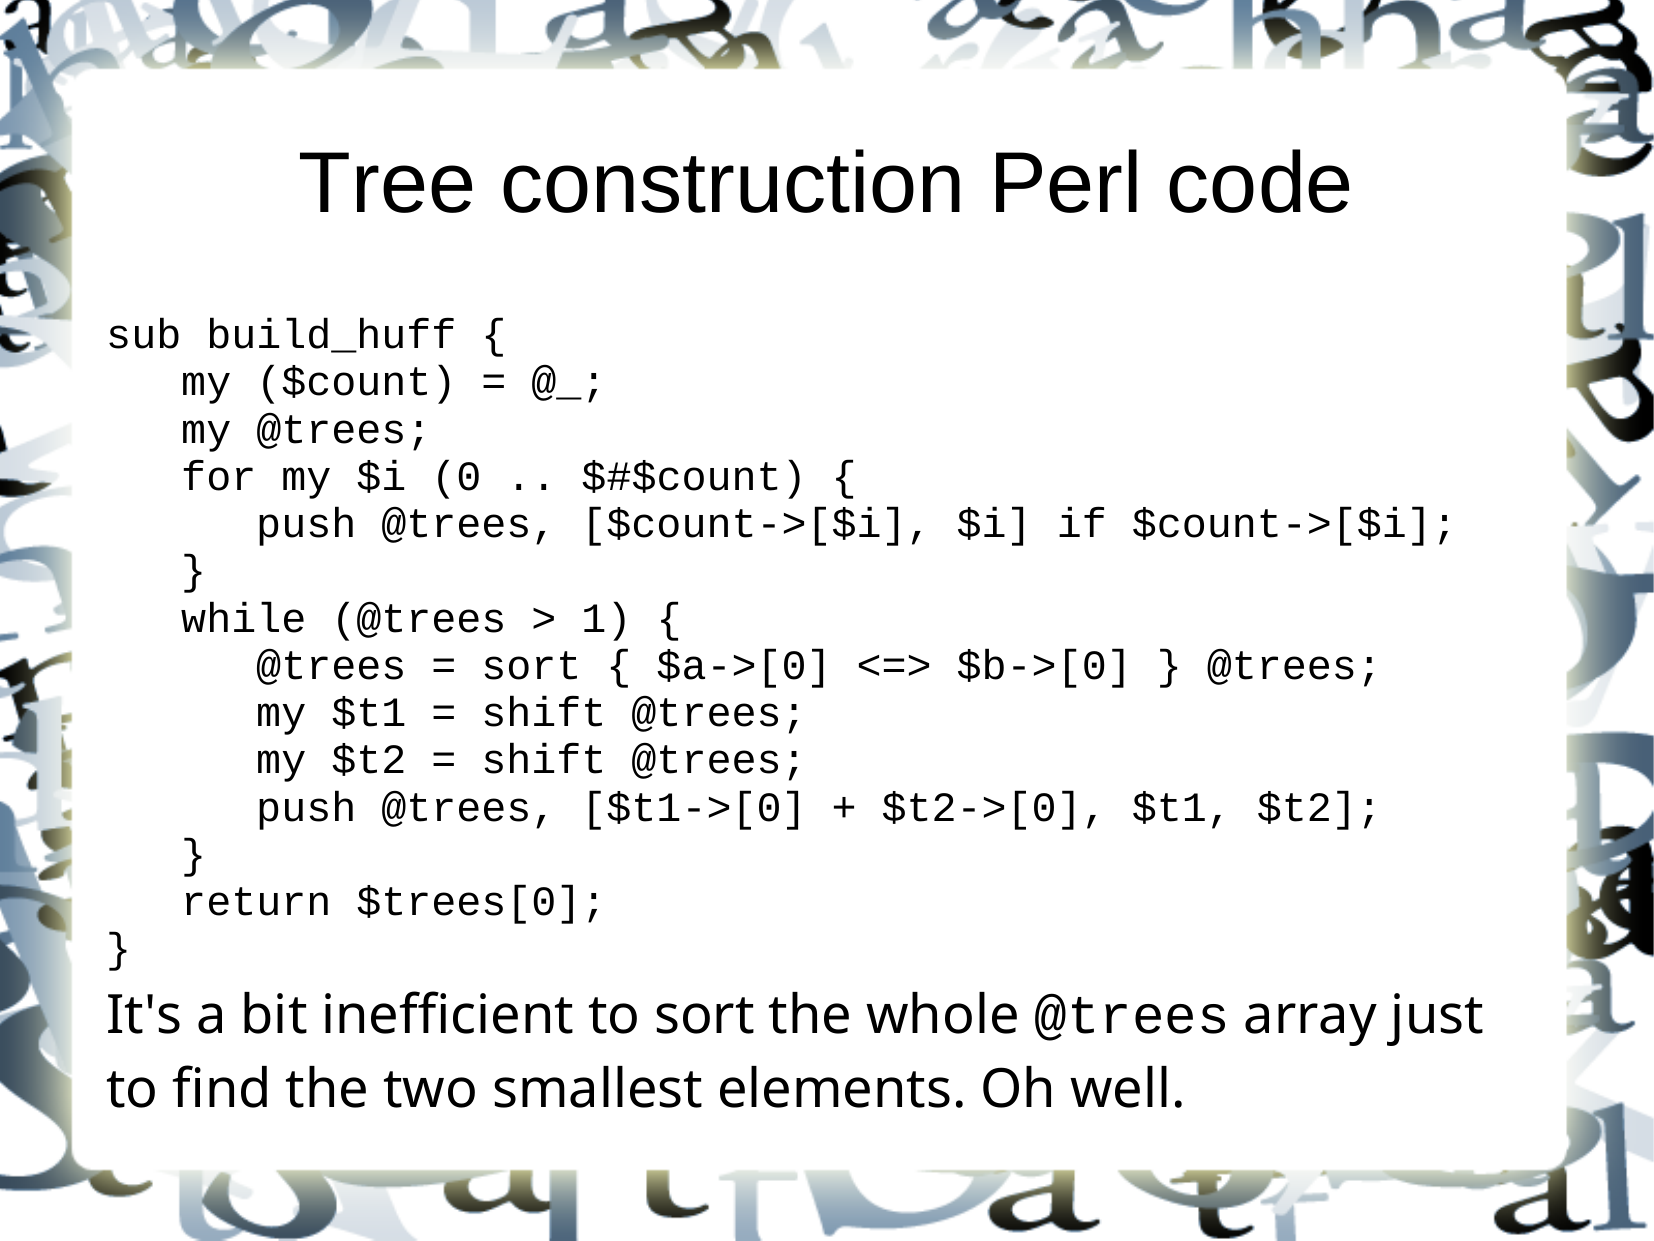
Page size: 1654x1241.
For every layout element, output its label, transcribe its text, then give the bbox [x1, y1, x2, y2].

list sub build_huff { my ($count) = @_; my @trees; for my $i (0 .. $#$count) { push @trees, [$count->[$i], $i] if $count->[$i]; } while (@trees > 1) { @trees = sort { $a->[0] <=> $b->[0] } @trees; my $t1 = shift @trees; my $t2 = shift @trees; push @trees, [$t1->[0] + $t2->[0], $t1, $t2]; } return $trees[0]; } It's a bit inefficient to sort the whole @trees array just to find the two smallest elements. Oh well. [106, 313, 1530, 1108]
title Tree construction Perl code [82, 78, 1571, 287]
picture [0, 0, 1654, 1241]
